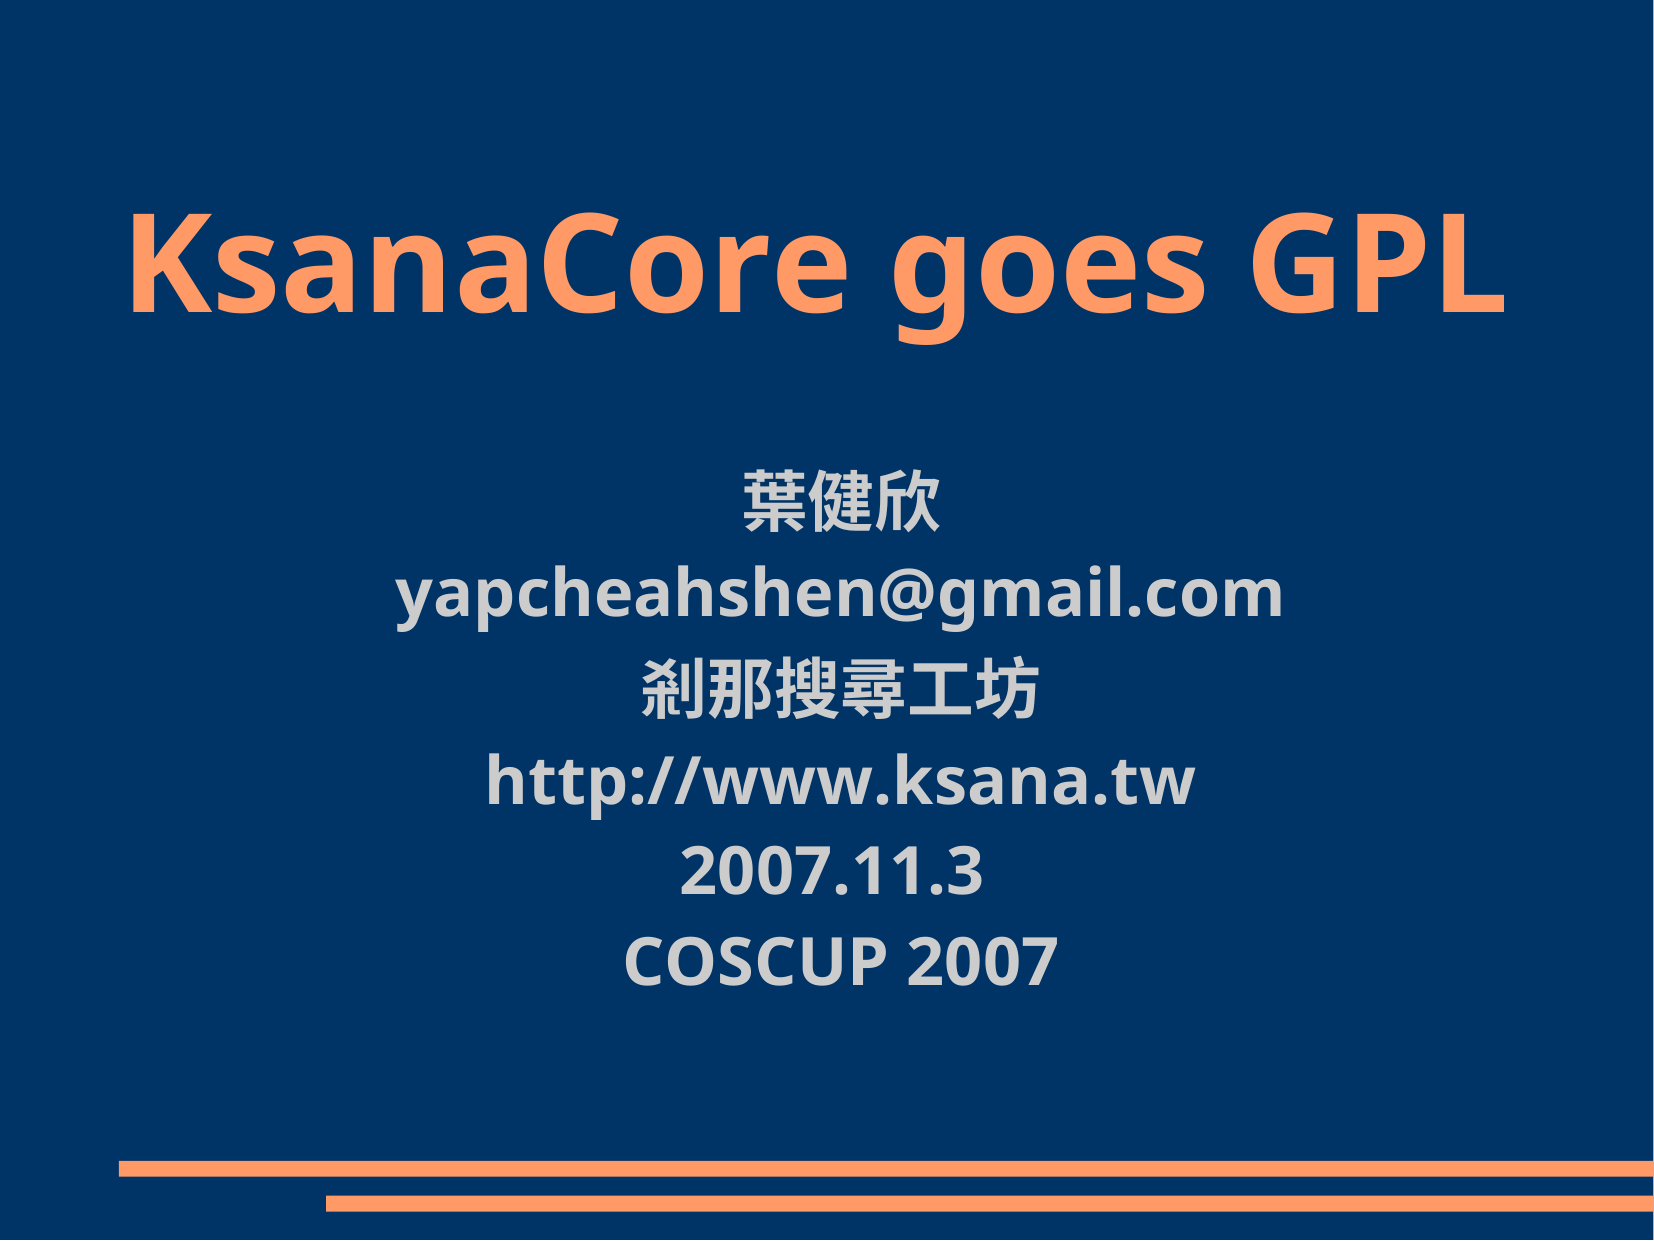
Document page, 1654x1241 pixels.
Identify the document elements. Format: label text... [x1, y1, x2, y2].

title KsanaCore goes GPL [121, 46, 1534, 322]
subtitle 葉健欣 yapcheahshen@gmail.com 剎那搜尋工坊 http://www.ksana.tw 2007.11.3 COSCUP 2007 [121, 322, 1561, 1132]
